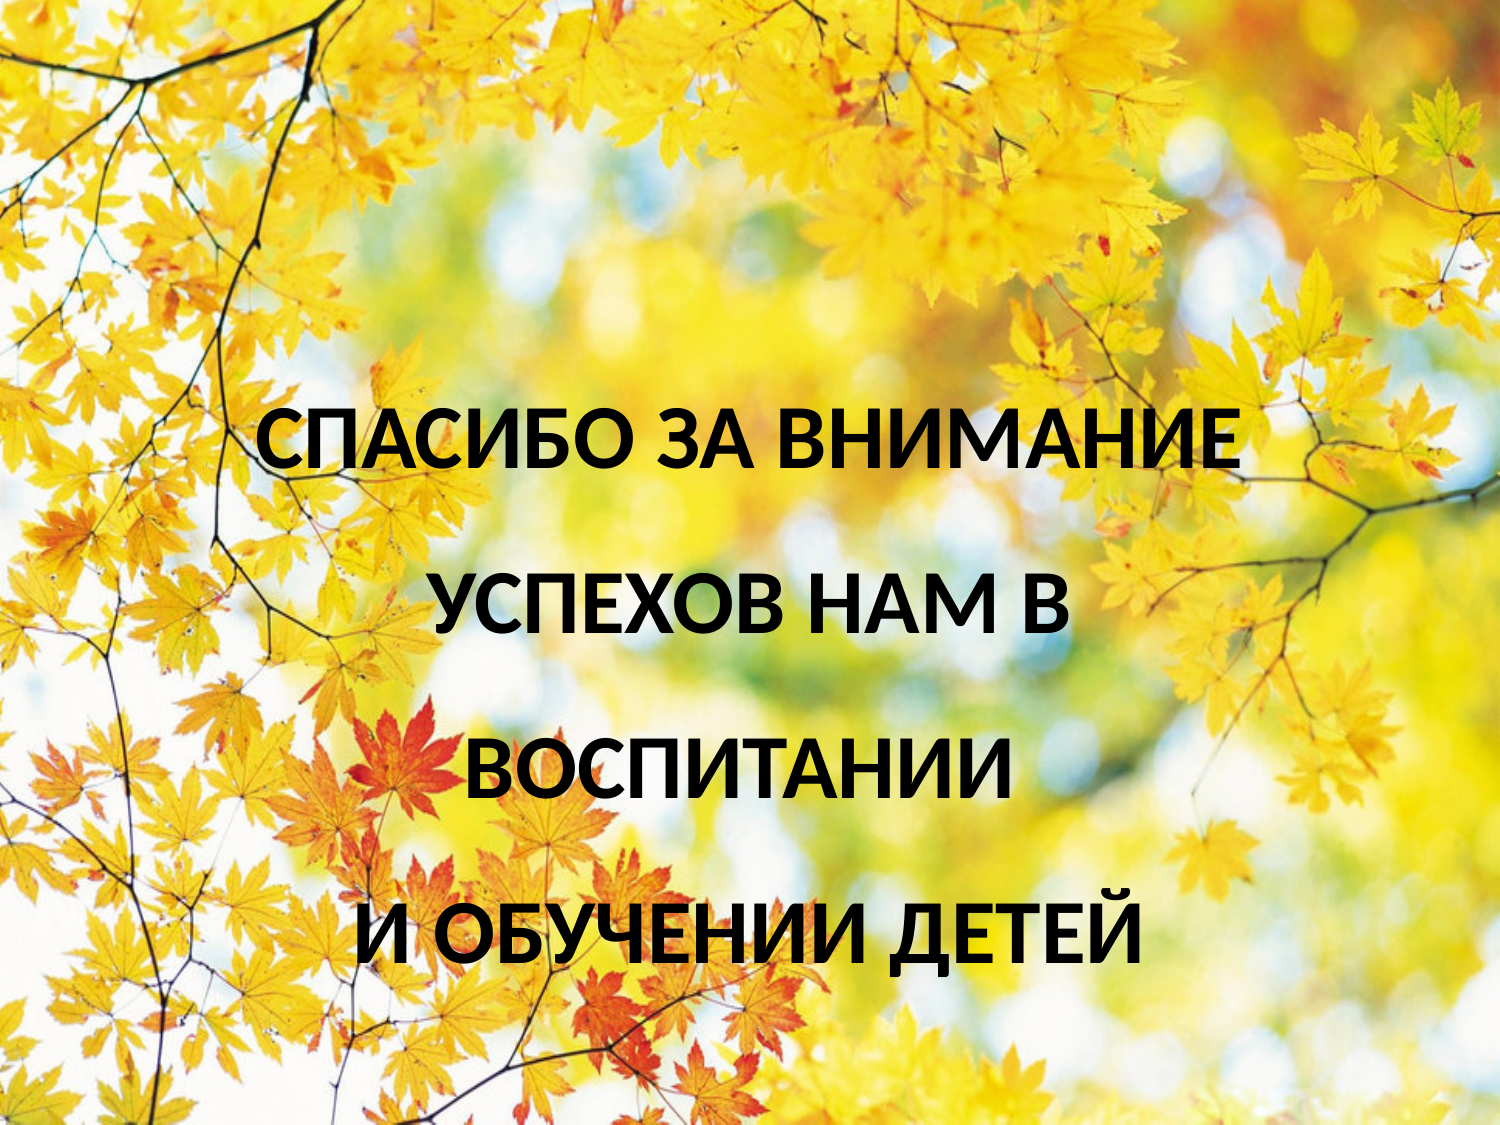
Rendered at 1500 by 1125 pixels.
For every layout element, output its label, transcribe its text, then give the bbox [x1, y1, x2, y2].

picture [0, 0, 1500, 1125]
subtitle СПАСИБО ЗА ВНИМАНИЕ УСПЕХОВ НАМ В ВОСПИТАНИИ И ОБУЧЕНИИ ДЕТЕЙ [225, 314, 1275, 925]
